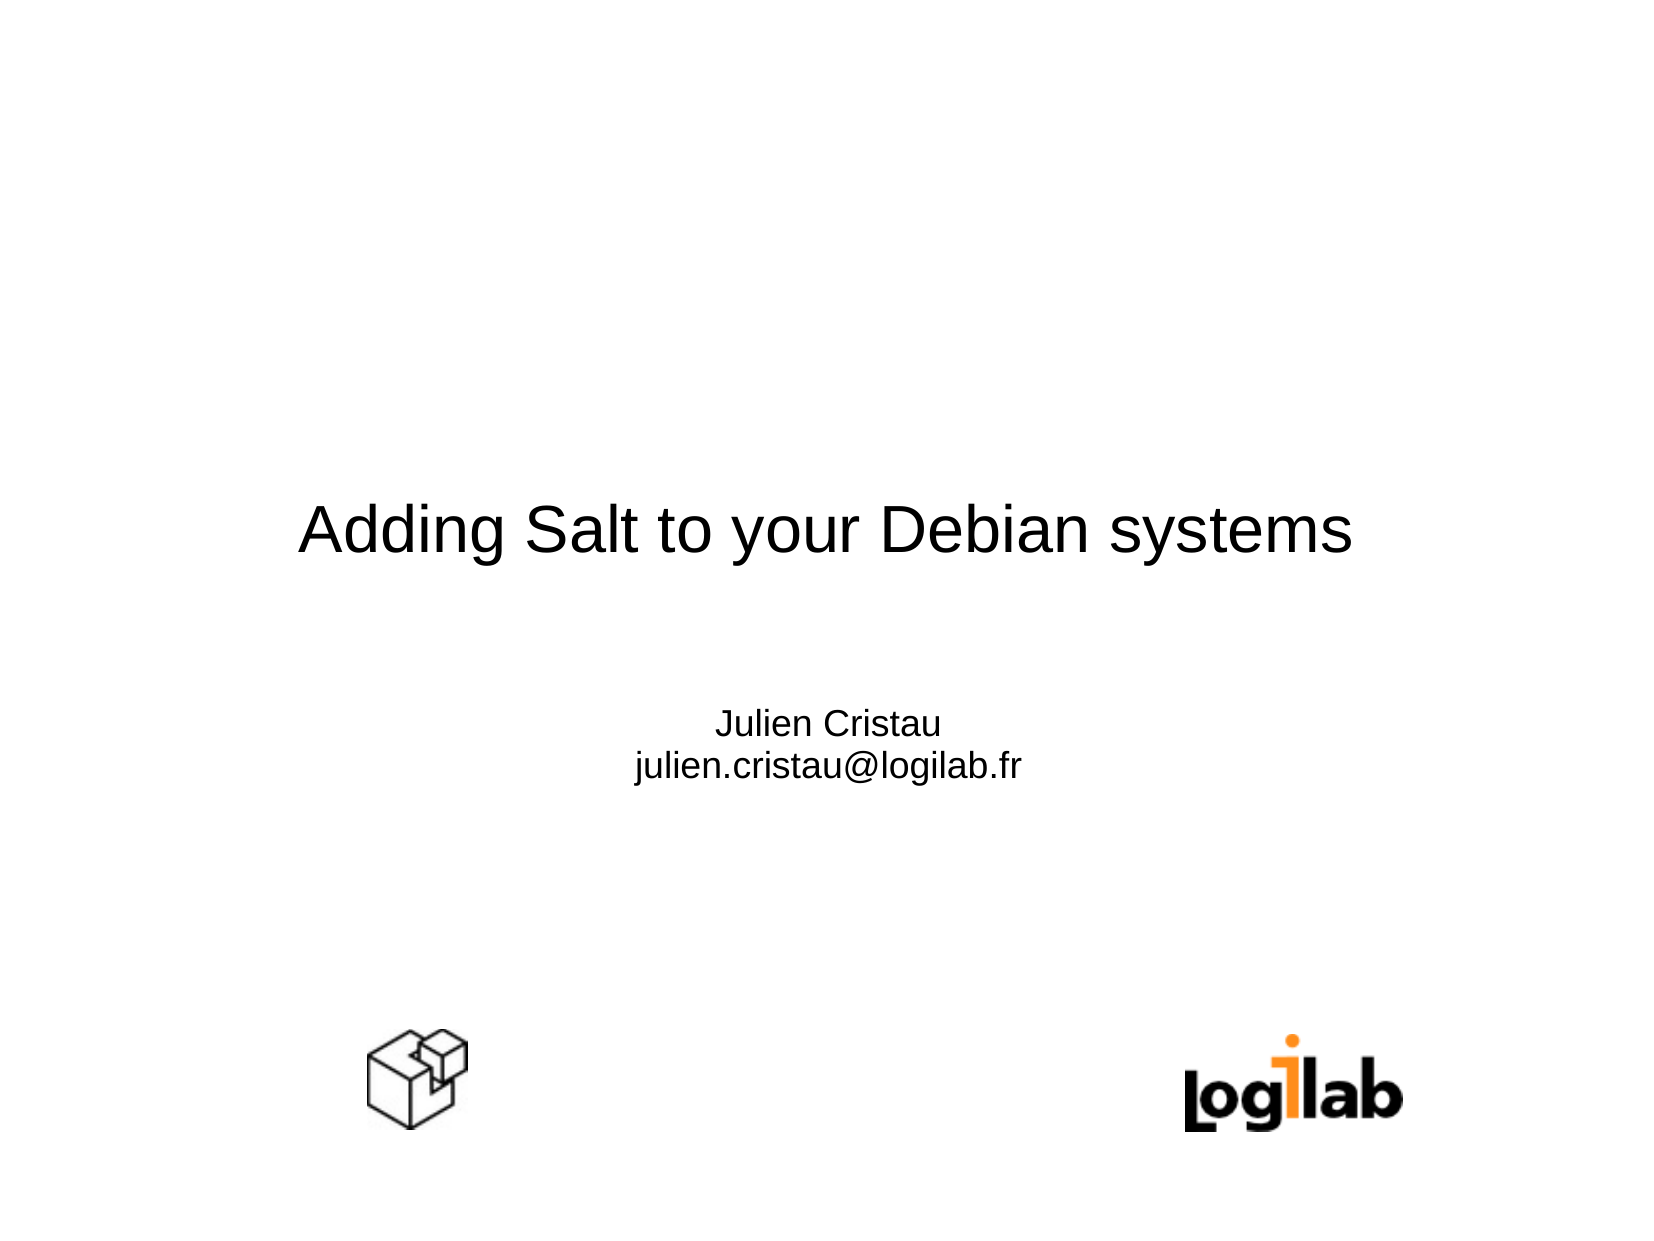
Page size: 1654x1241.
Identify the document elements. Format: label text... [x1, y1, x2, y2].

picture [1185, 1034, 1403, 1132]
subtitle Adding Salt to your Debian systems [82, 49, 1571, 1010]
text_box Julien Cristau julien.cristau@logilab.fr [620, 695, 1037, 794]
picture [367, 1029, 468, 1130]
